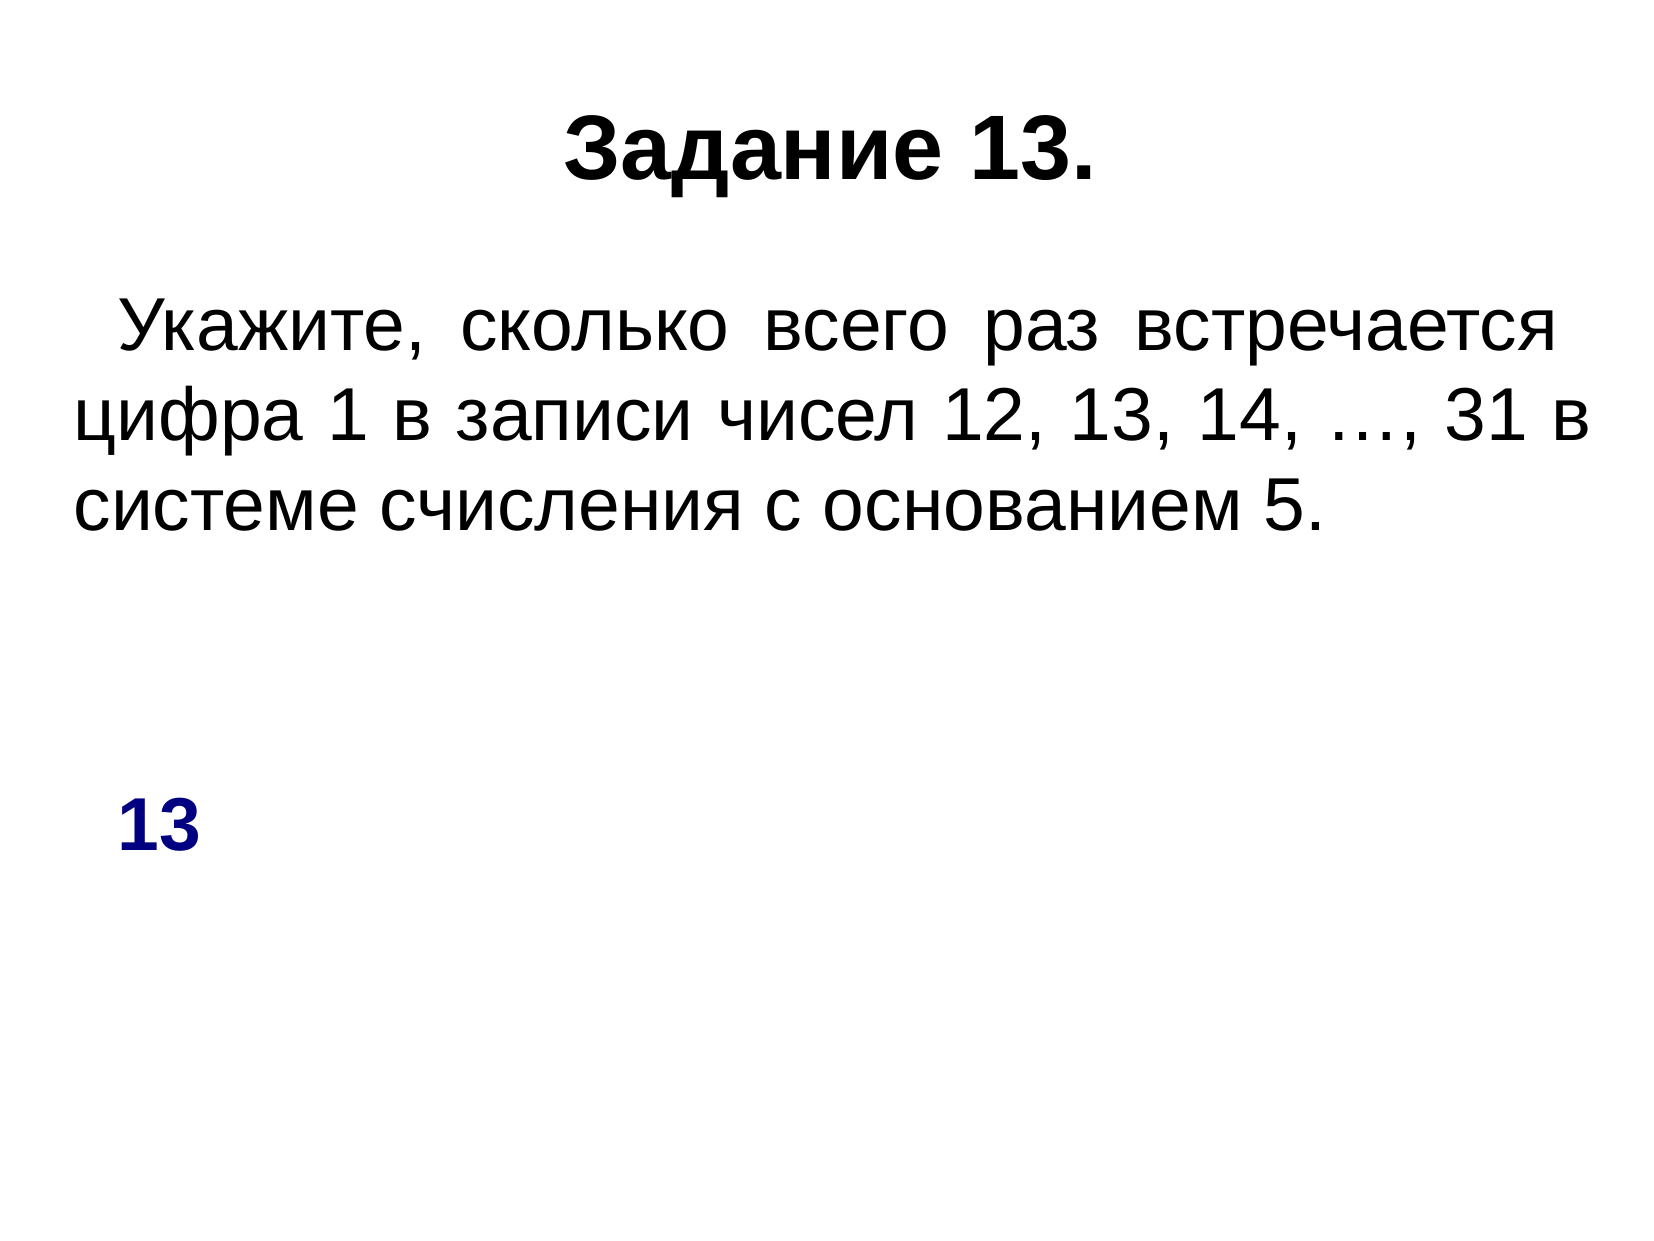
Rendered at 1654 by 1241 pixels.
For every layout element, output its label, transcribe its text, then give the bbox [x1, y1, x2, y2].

text_box Укажите, сколько всего раз встречается цифра 1 в записи чисел 12, 13, 14, …, 31 в системе счисления с основанием 5. 13 [58, 268, 1609, 1194]
title Задание 13. [82, 68, 1571, 268]
